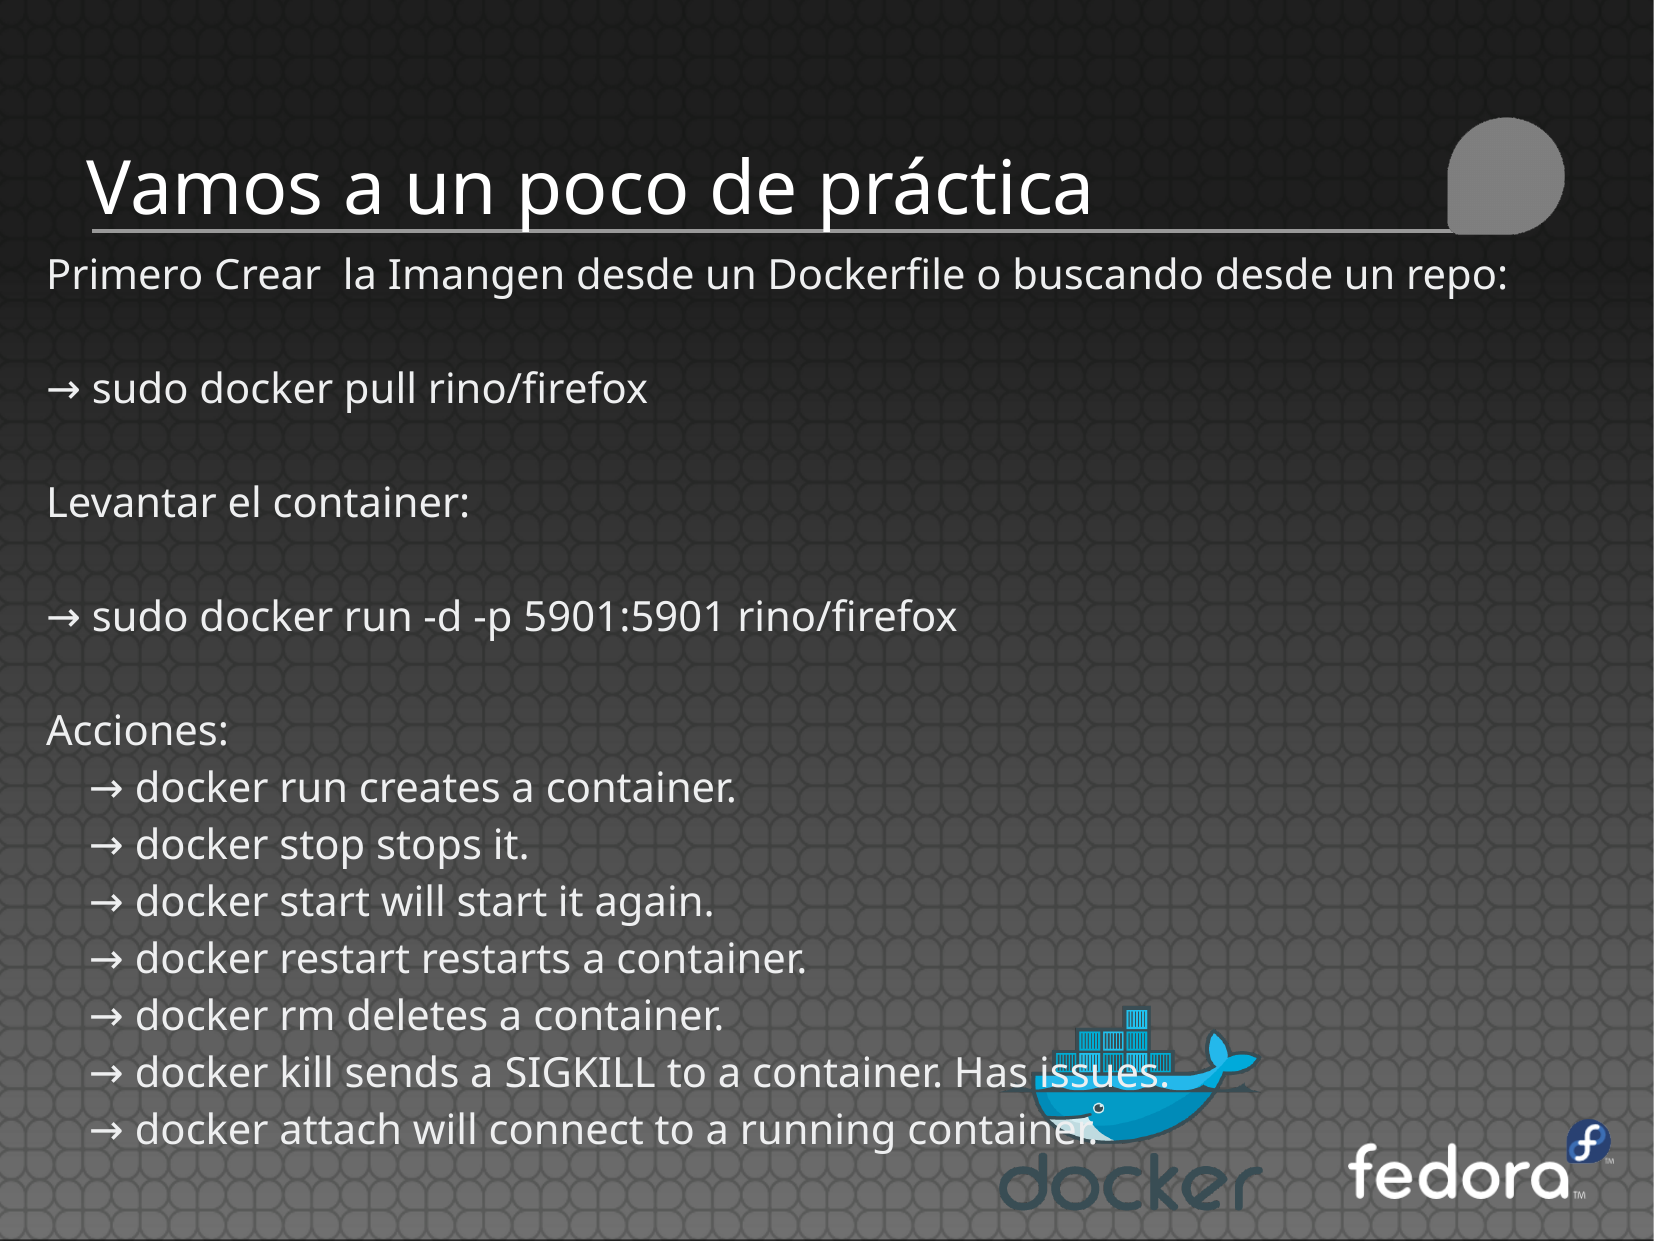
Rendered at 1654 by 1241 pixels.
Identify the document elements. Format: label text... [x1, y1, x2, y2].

picture [0, 0, 1654, 1241]
title Vamos a un poco de práctica [86, 117, 1576, 237]
text_box Primero Crear la Imangen desde un Dockerfile o buscando desde un repo: → sudo docker pull rino/firefox Levantar el container: → sudo docker run -d -p 5901:5901 rino/firefox Acciones: → docker run creates a container. → docker stop stops it. → docker start will start it again. → docker restart restarts a container. → docker rm deletes a container. → docker kill sends a SIGKILL to a container. Has issues. → docker attach will connect to a running container. [31, 237, 1621, 1216]
